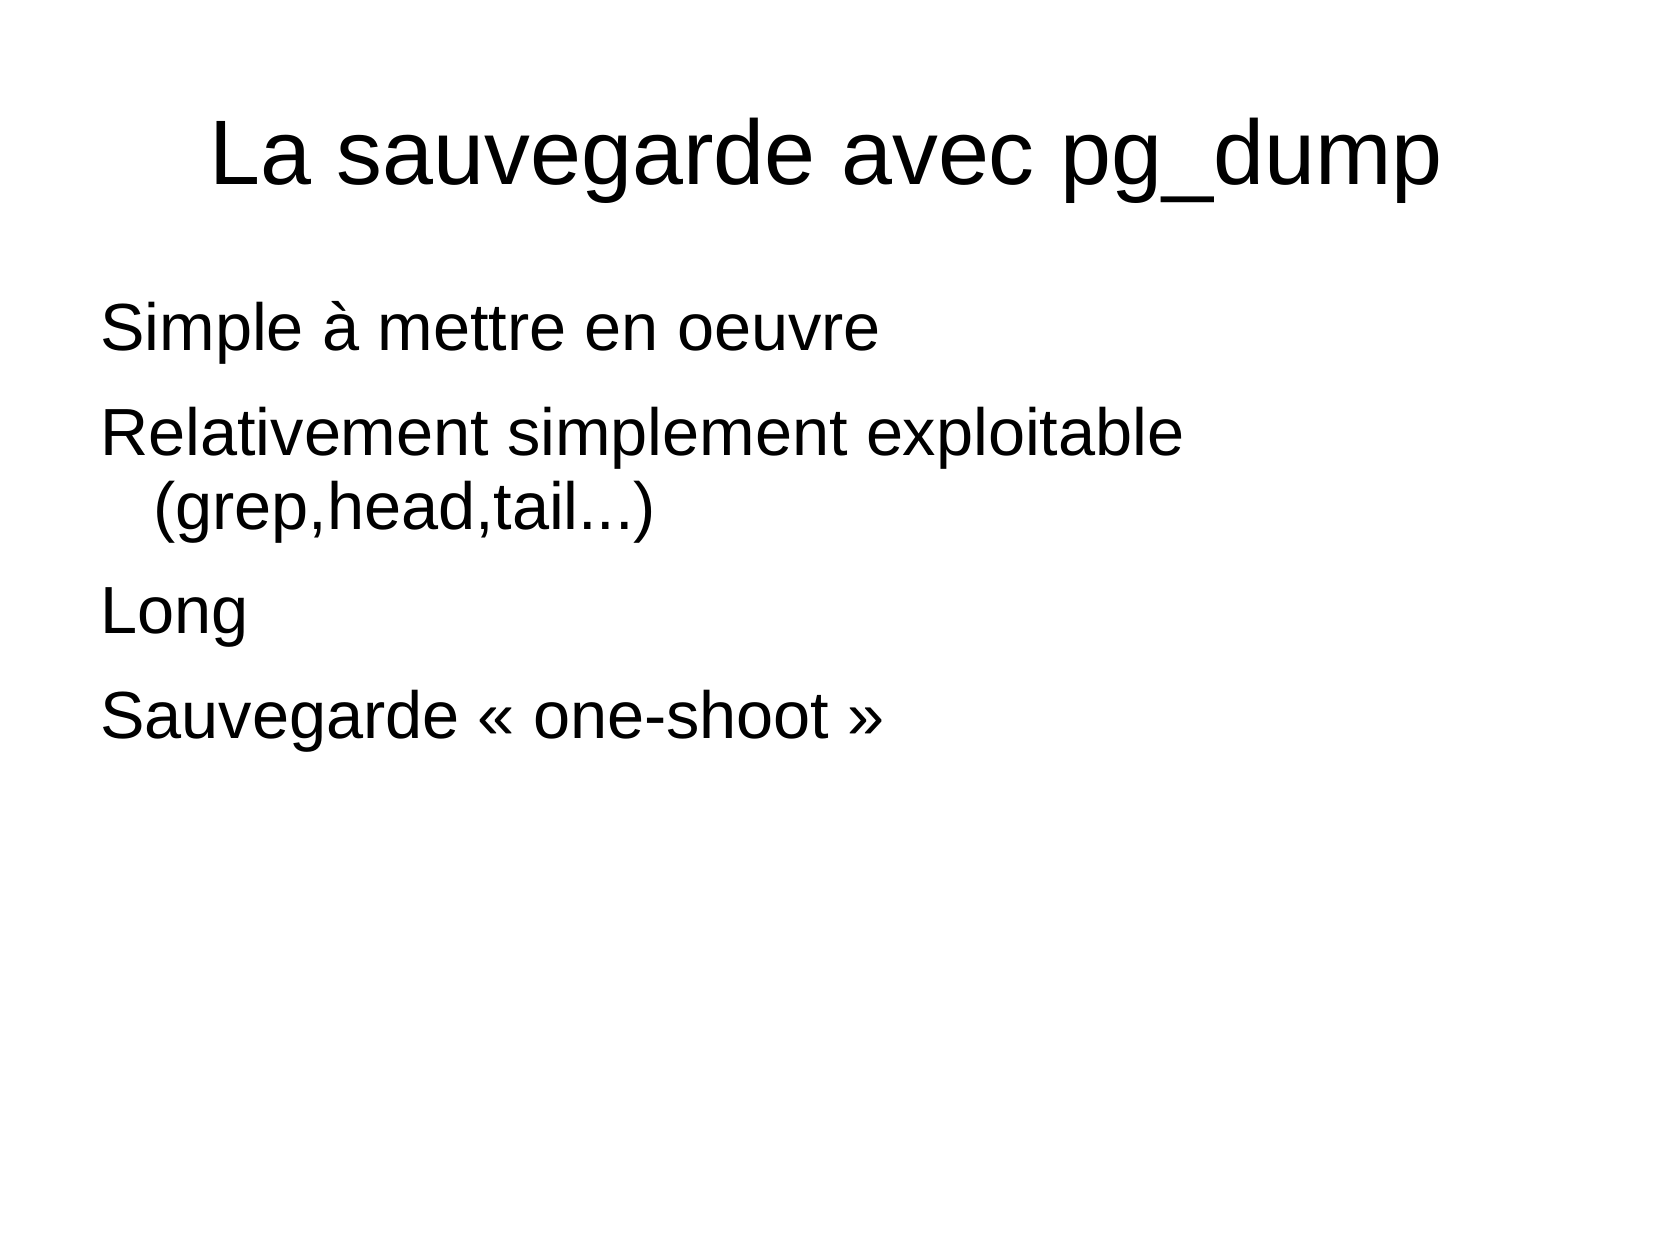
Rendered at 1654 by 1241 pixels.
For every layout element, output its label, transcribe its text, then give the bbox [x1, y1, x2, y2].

list Simple à mettre en oeuvre Relativement simplement exploitable (grep,head,tail...) Long Sauvegarde « one-shoot » [82, 290, 1571, 1094]
title La sauvegarde avec pg_dump [82, 56, 1571, 250]
